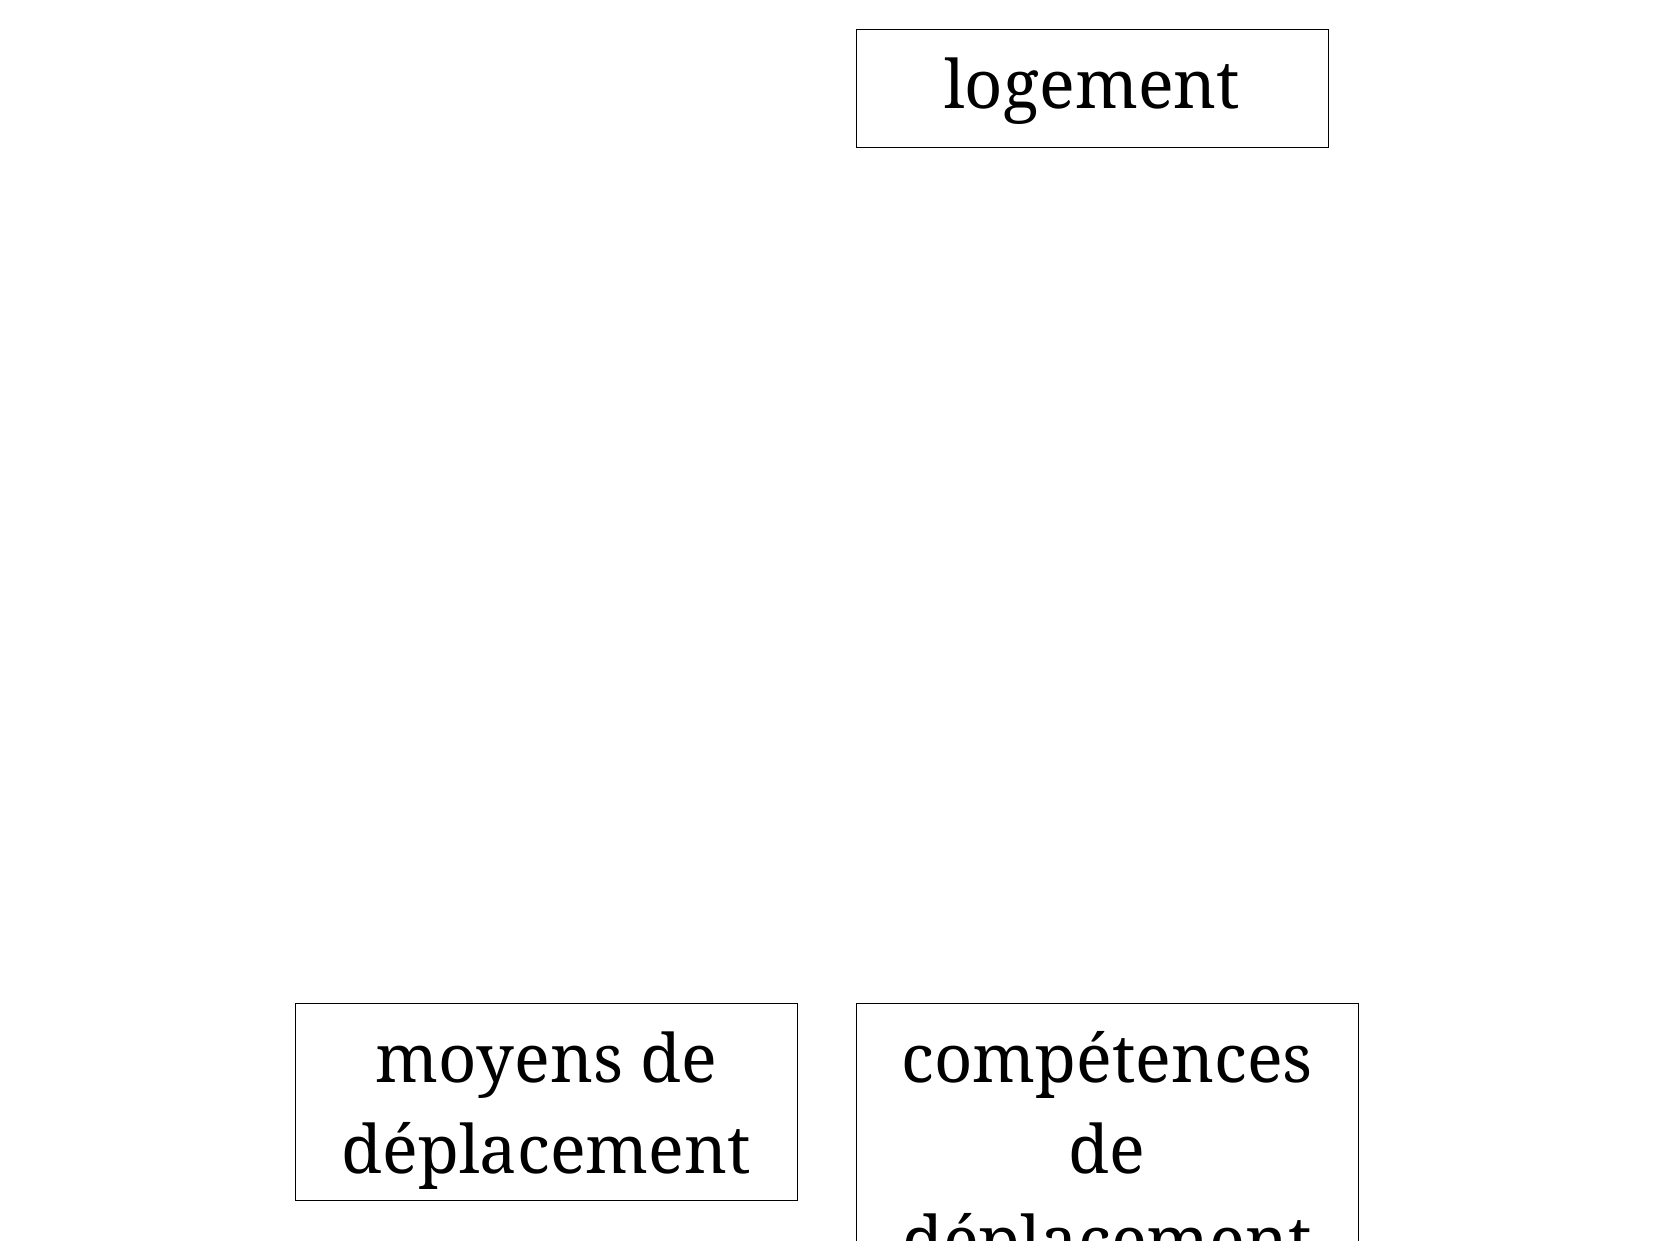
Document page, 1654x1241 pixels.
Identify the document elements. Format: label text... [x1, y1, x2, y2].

text_box logement [856, 29, 1329, 148]
text_box compétences de déplacement [856, 1003, 1359, 1199]
text_box moyens de déplacement [295, 1003, 798, 1199]
